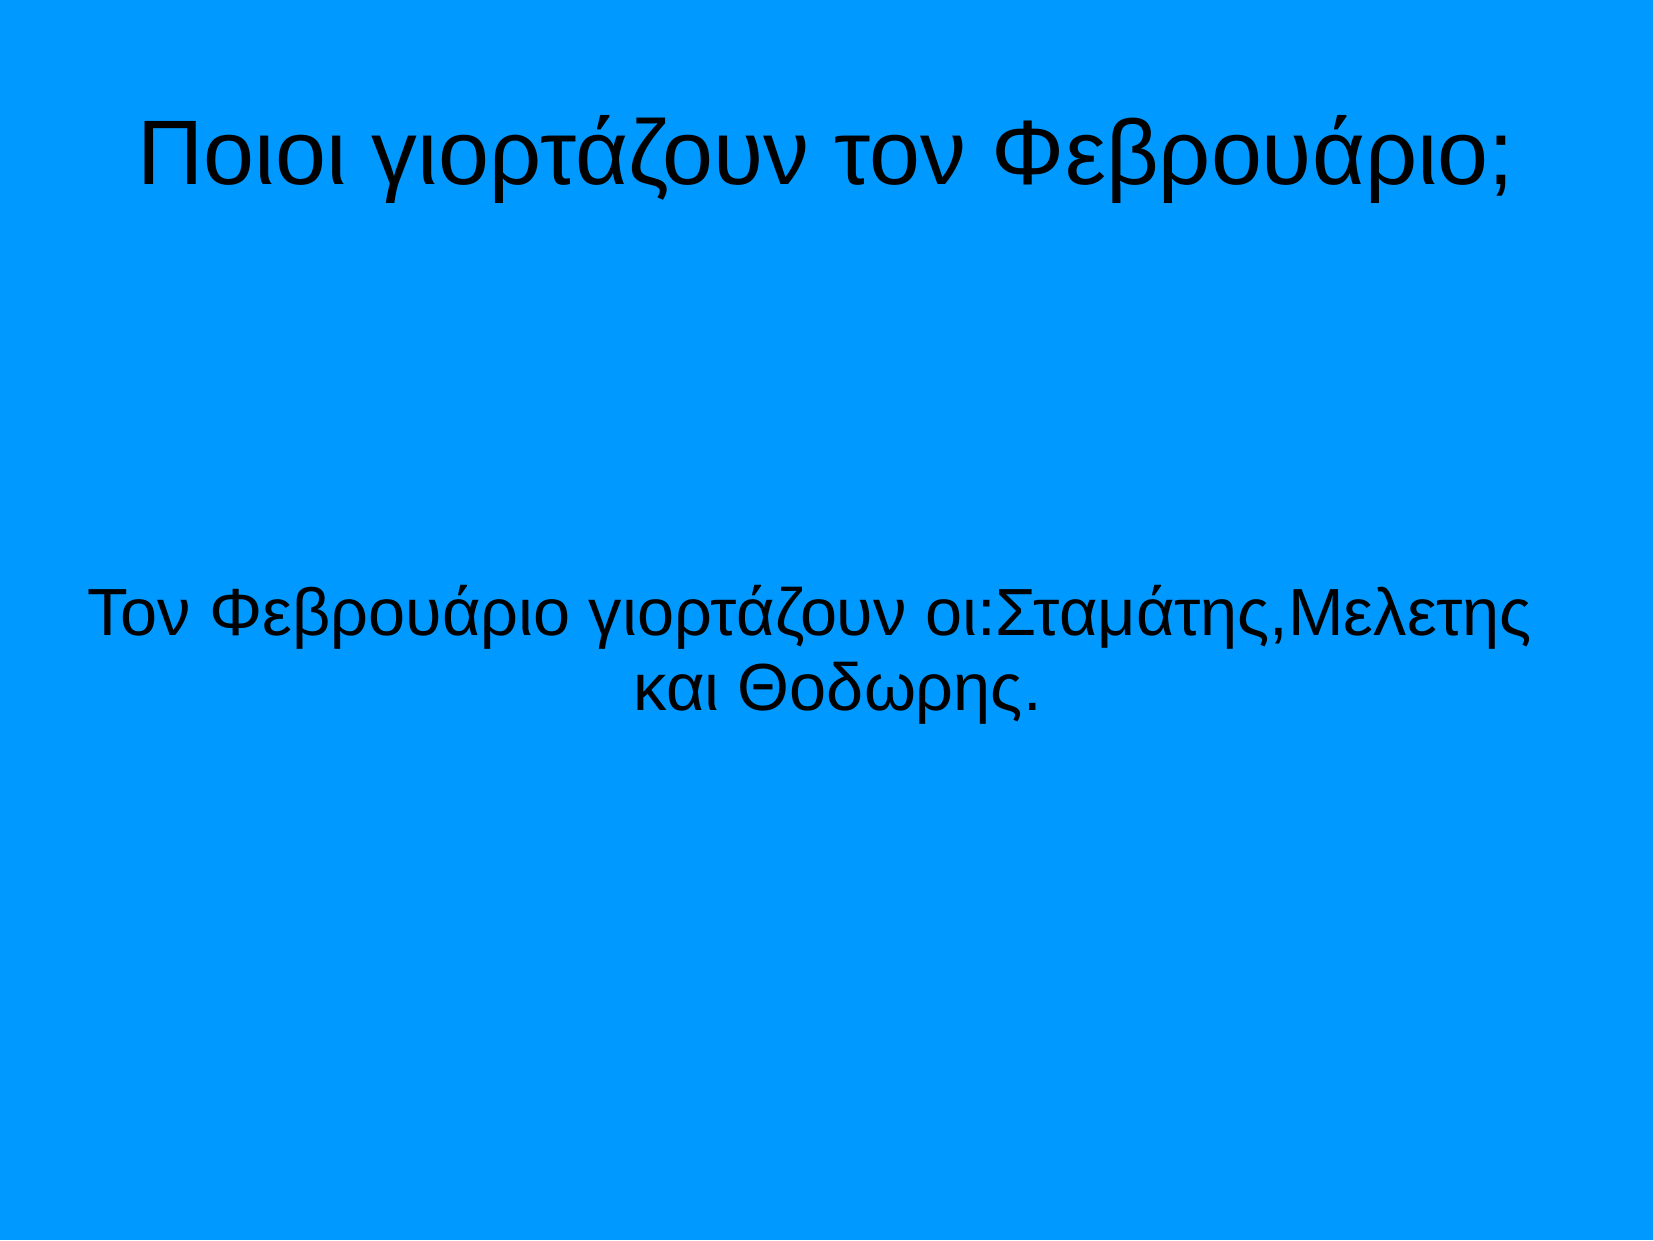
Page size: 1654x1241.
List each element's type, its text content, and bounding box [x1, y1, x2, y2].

subtitle Τον Φεβρουάριο γιορτάζουν οι:Σταμάτης,Μελετης και Θοδωρης. [82, 290, 1538, 1010]
title Ποιοι γιορτάζουν τον Φεβρουάριο; [82, 49, 1571, 257]
